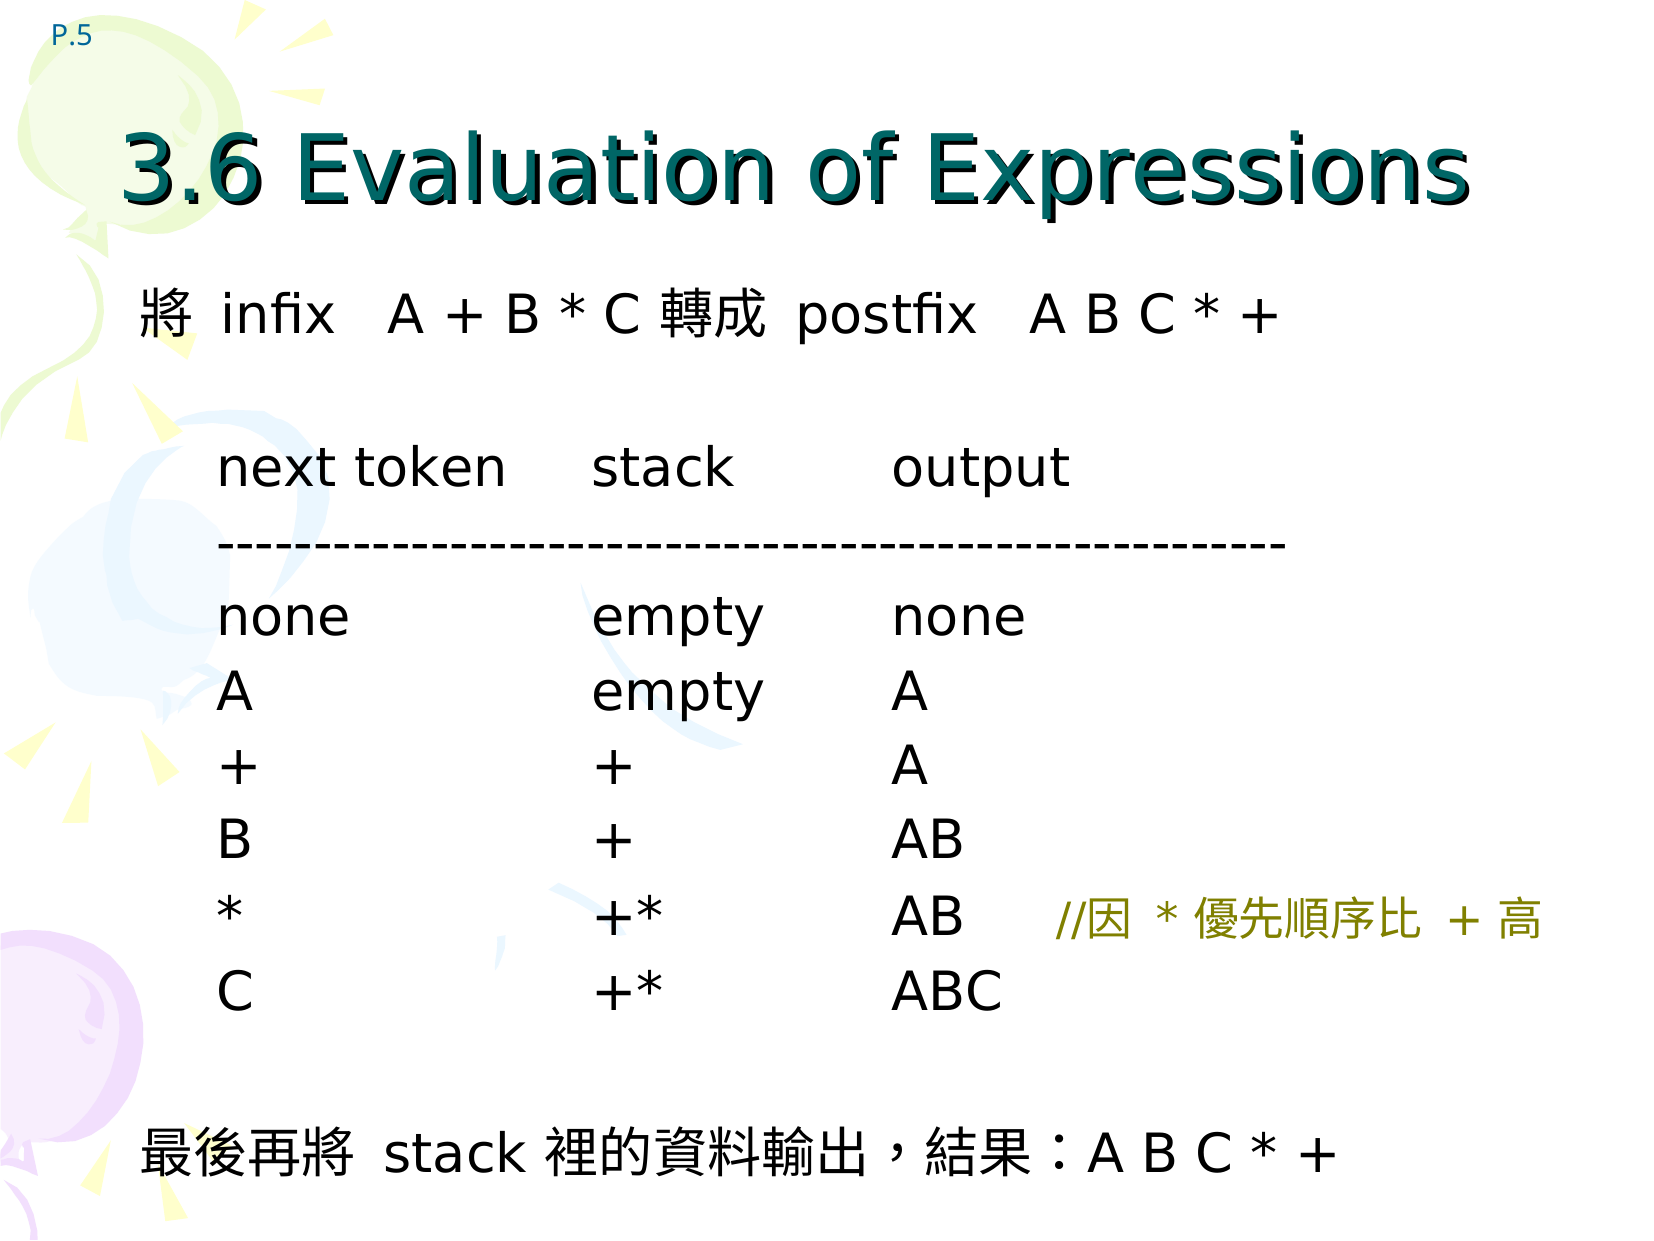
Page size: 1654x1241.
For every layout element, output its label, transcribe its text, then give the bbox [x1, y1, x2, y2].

list 將 infix A + B * C 轉成 postfix A B C * + next token stack output ------------------------------------------------------- none empty none A empty A + + A B + AB * +* AB //因 * 優先順序比 + 高 C +* ABC 最後再將 stack 裡的資料輸出，結果：A B C * + [121, 273, 1565, 1194]
title 3.6 Evaluation of Expressions [55, 71, 1534, 271]
